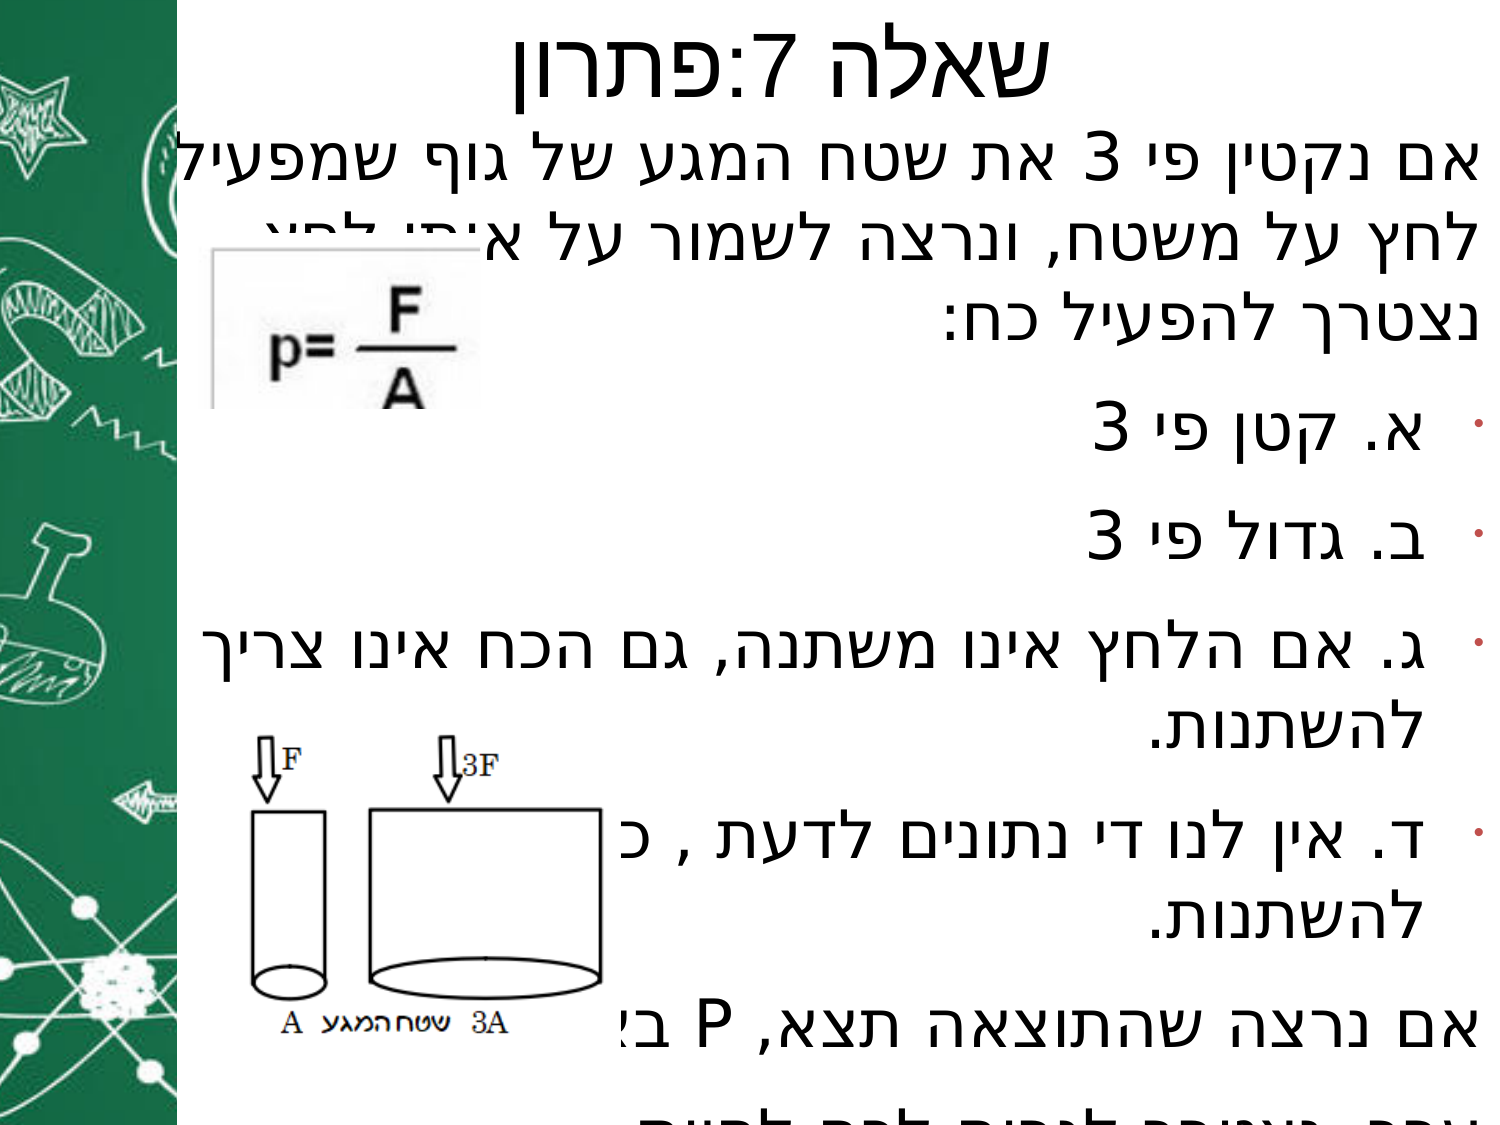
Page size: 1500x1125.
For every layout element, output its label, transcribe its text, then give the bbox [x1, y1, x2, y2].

picture [228, 715, 621, 1049]
picture [0, 0, 177, 1125]
list אם נקטין פי 3 את שטח המגע של גוף שמפעיל לחץ על משטח, ונרצה לשמור על אותו לחץ, נצטרך להפעיל כח: א. קטן פי 3 ב. גדול פי 3 ג. אם הלחץ אינו משתנה, גם הכח אינו צריך להשתנות. ד. אין לנו די נתונים לדעת , כיצד הכח צריך להשתנות. אם נרצה שהתוצאה תצא, P באותו ערך, נצטרך לגרום לכח להיות פי 3 קטן יותר מהכח שהפעלנו כששטח המגע היה פי 3 יותר. [177, 106, 1499, 1125]
title שאלה 7:פתרון [177, 0, 1457, 106]
picture [185, 233, 481, 409]
